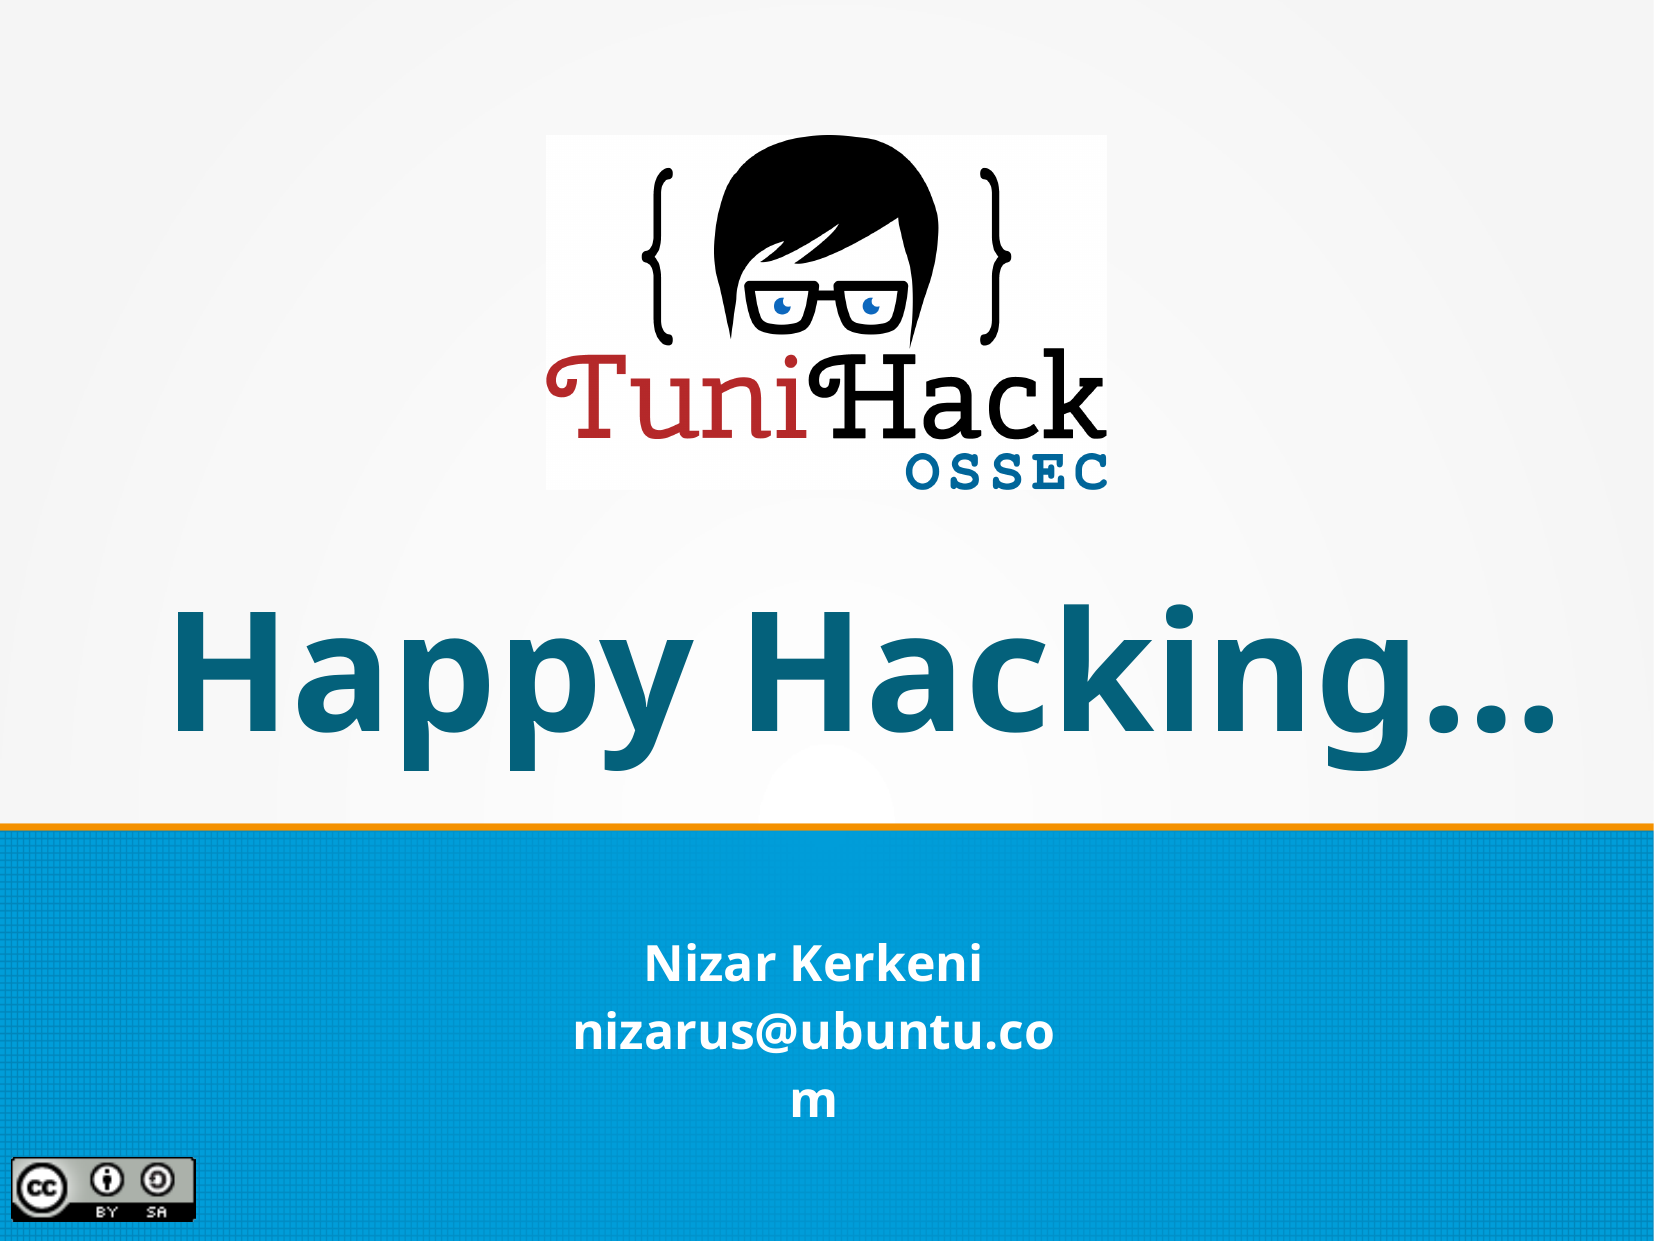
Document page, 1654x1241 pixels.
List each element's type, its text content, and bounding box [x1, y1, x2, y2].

picture [0, 0, 1654, 830]
title Happy Hacking… [75, 49, 1564, 781]
text_box Nizar Kerkeni nizarus@ubuntu.com [572, 902, 1082, 1158]
picture [12, 1158, 195, 1221]
